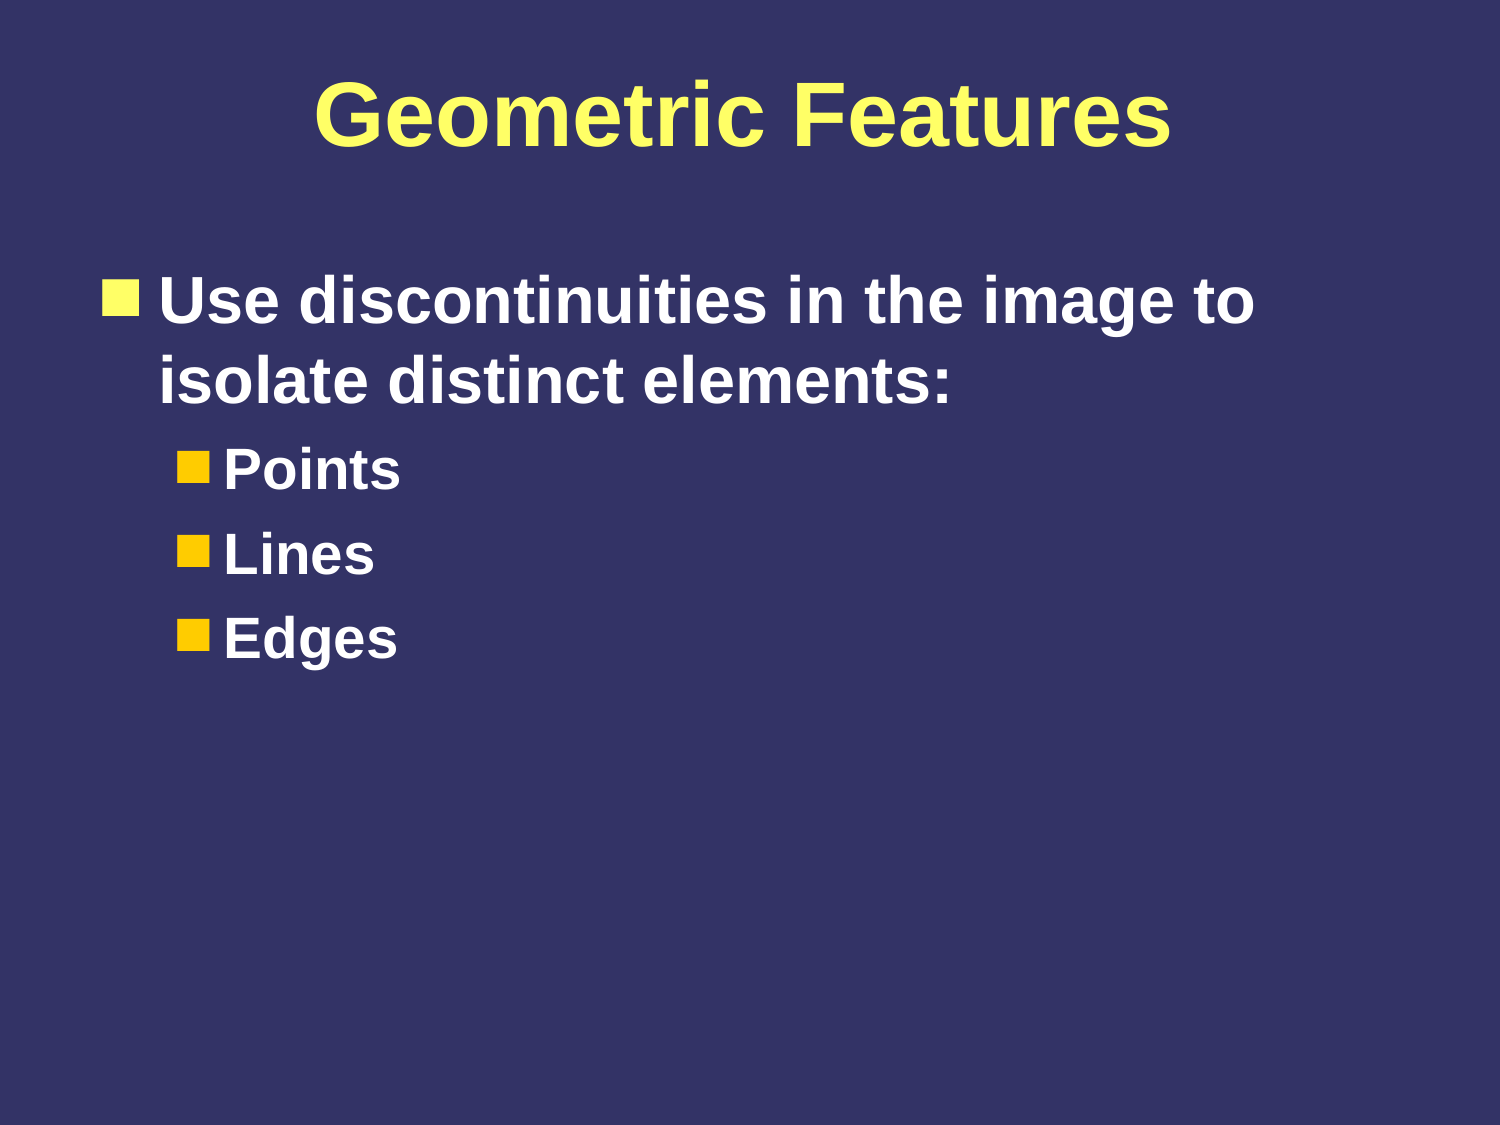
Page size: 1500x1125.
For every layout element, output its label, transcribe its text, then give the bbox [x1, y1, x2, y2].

list Use discontinuities in the image to isolate distinct elements: Points Lines Edges [102, 258, 1390, 1005]
title Geometric Features [99, 0, 1388, 225]
